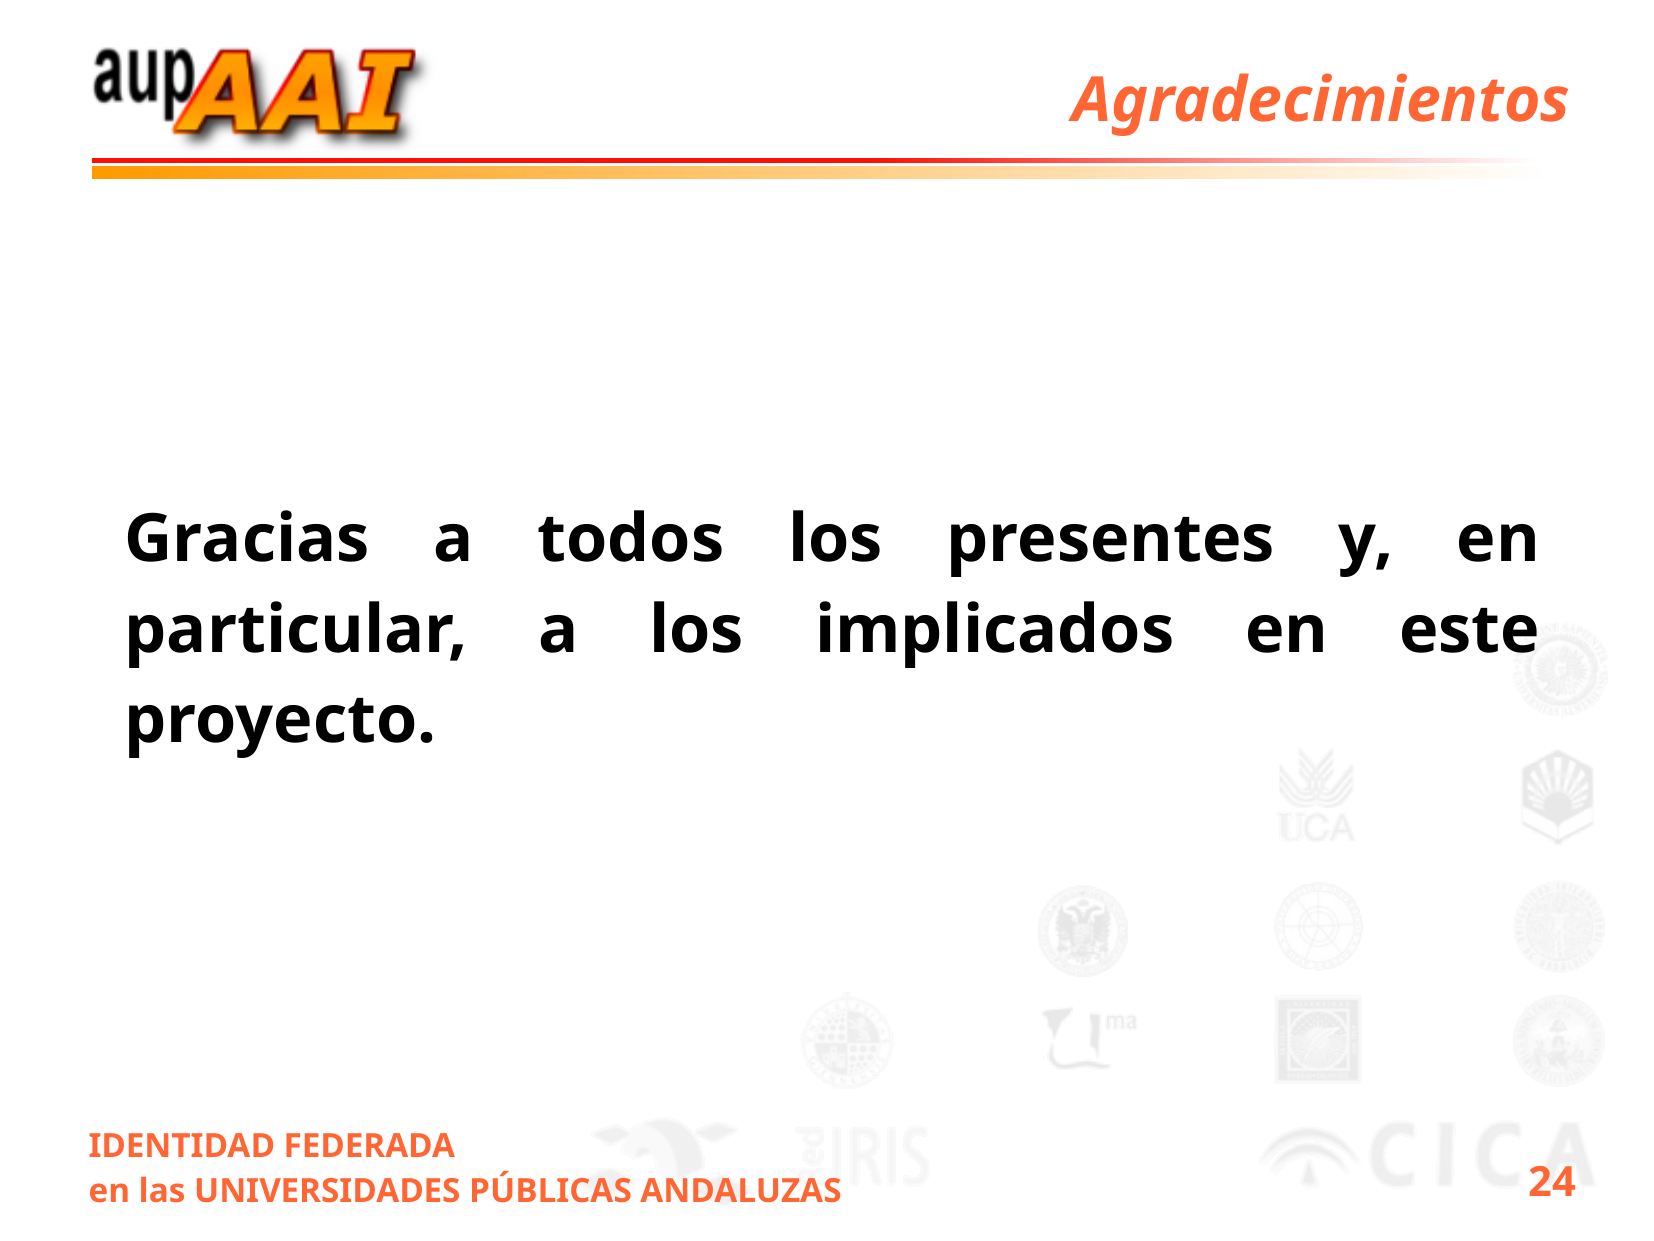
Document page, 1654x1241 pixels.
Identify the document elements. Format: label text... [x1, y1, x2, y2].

list Gracias a todos los presentes y, en particular, a los implicados en este proyecto. [53, 490, 1542, 756]
picture [579, 618, 1614, 1209]
picture [49, 19, 1545, 179]
title Agradecimientos [531, 62, 1571, 133]
